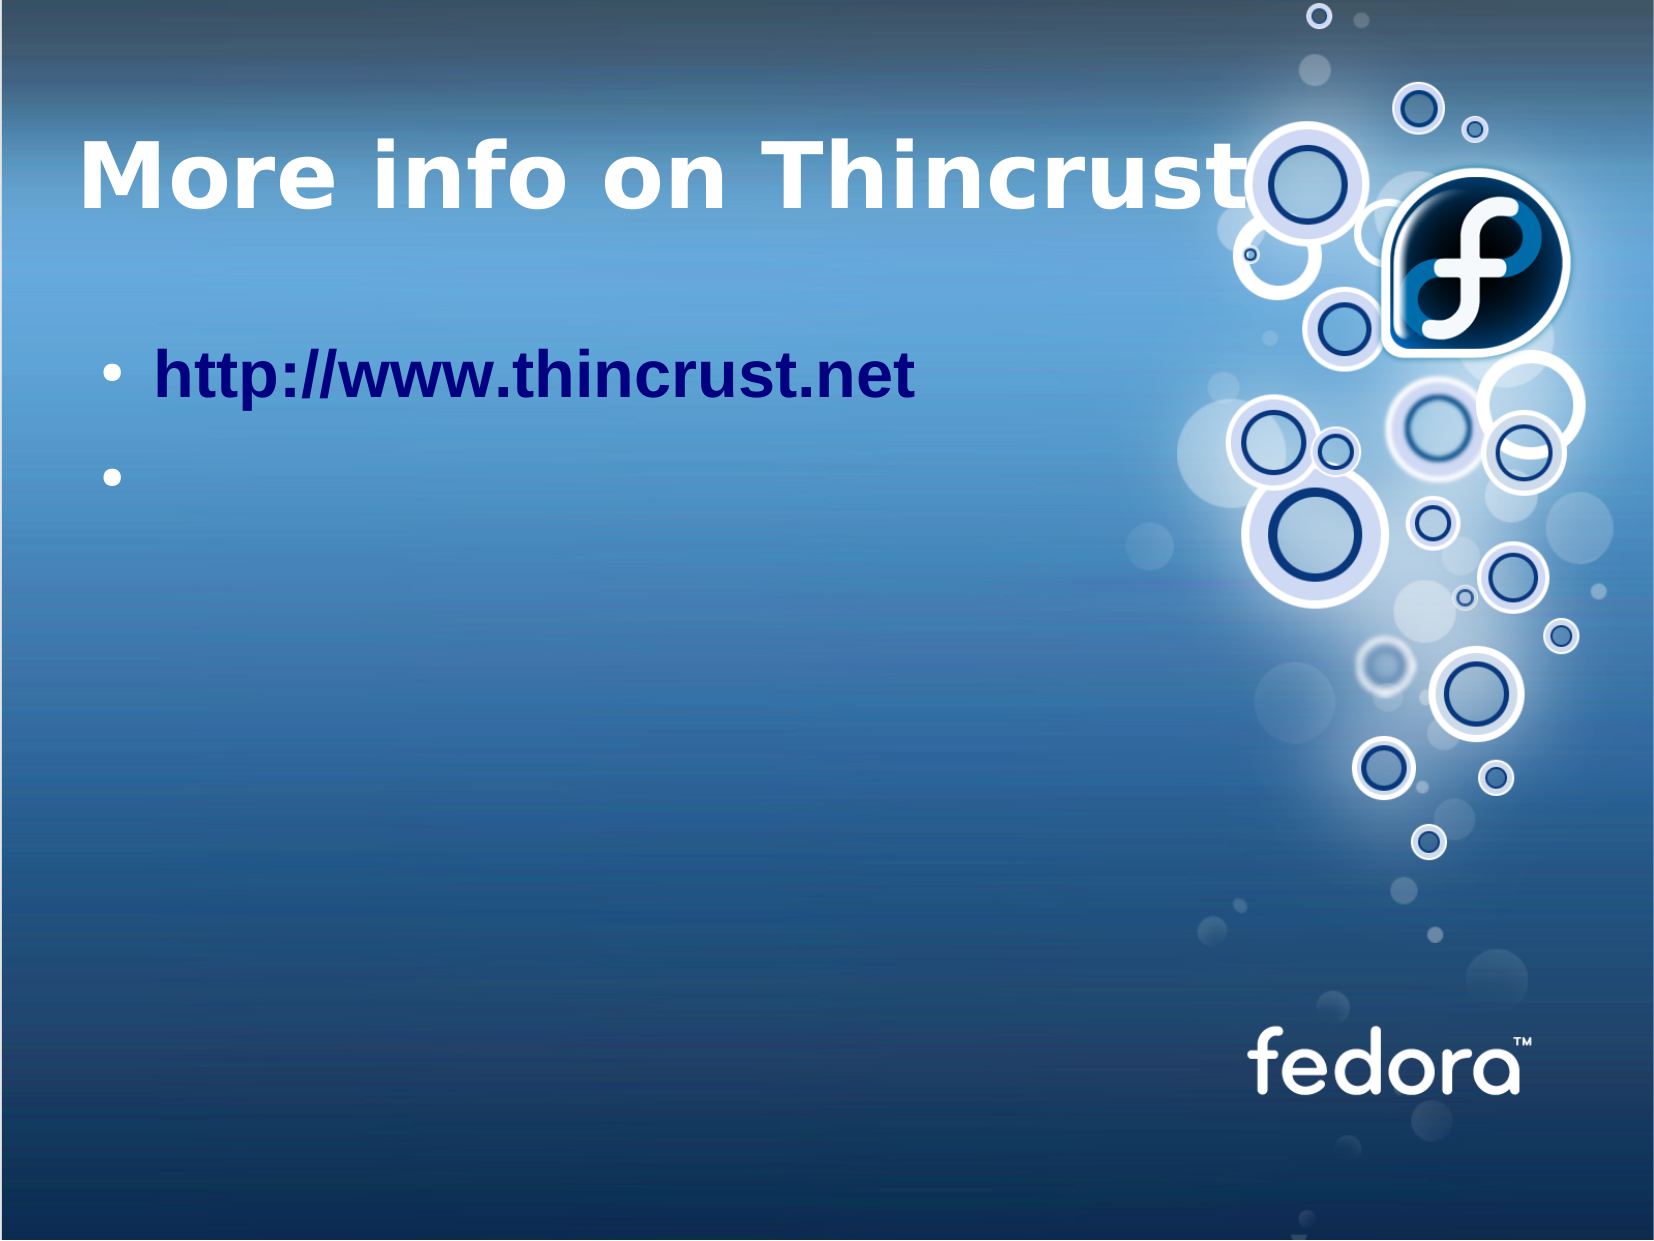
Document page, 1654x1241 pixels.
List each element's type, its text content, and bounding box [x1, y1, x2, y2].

title More info on Thincrust [76, 80, 1565, 273]
list http://www.thincrust.net [82, 337, 1388, 1142]
picture [1, 0, 1654, 1240]
